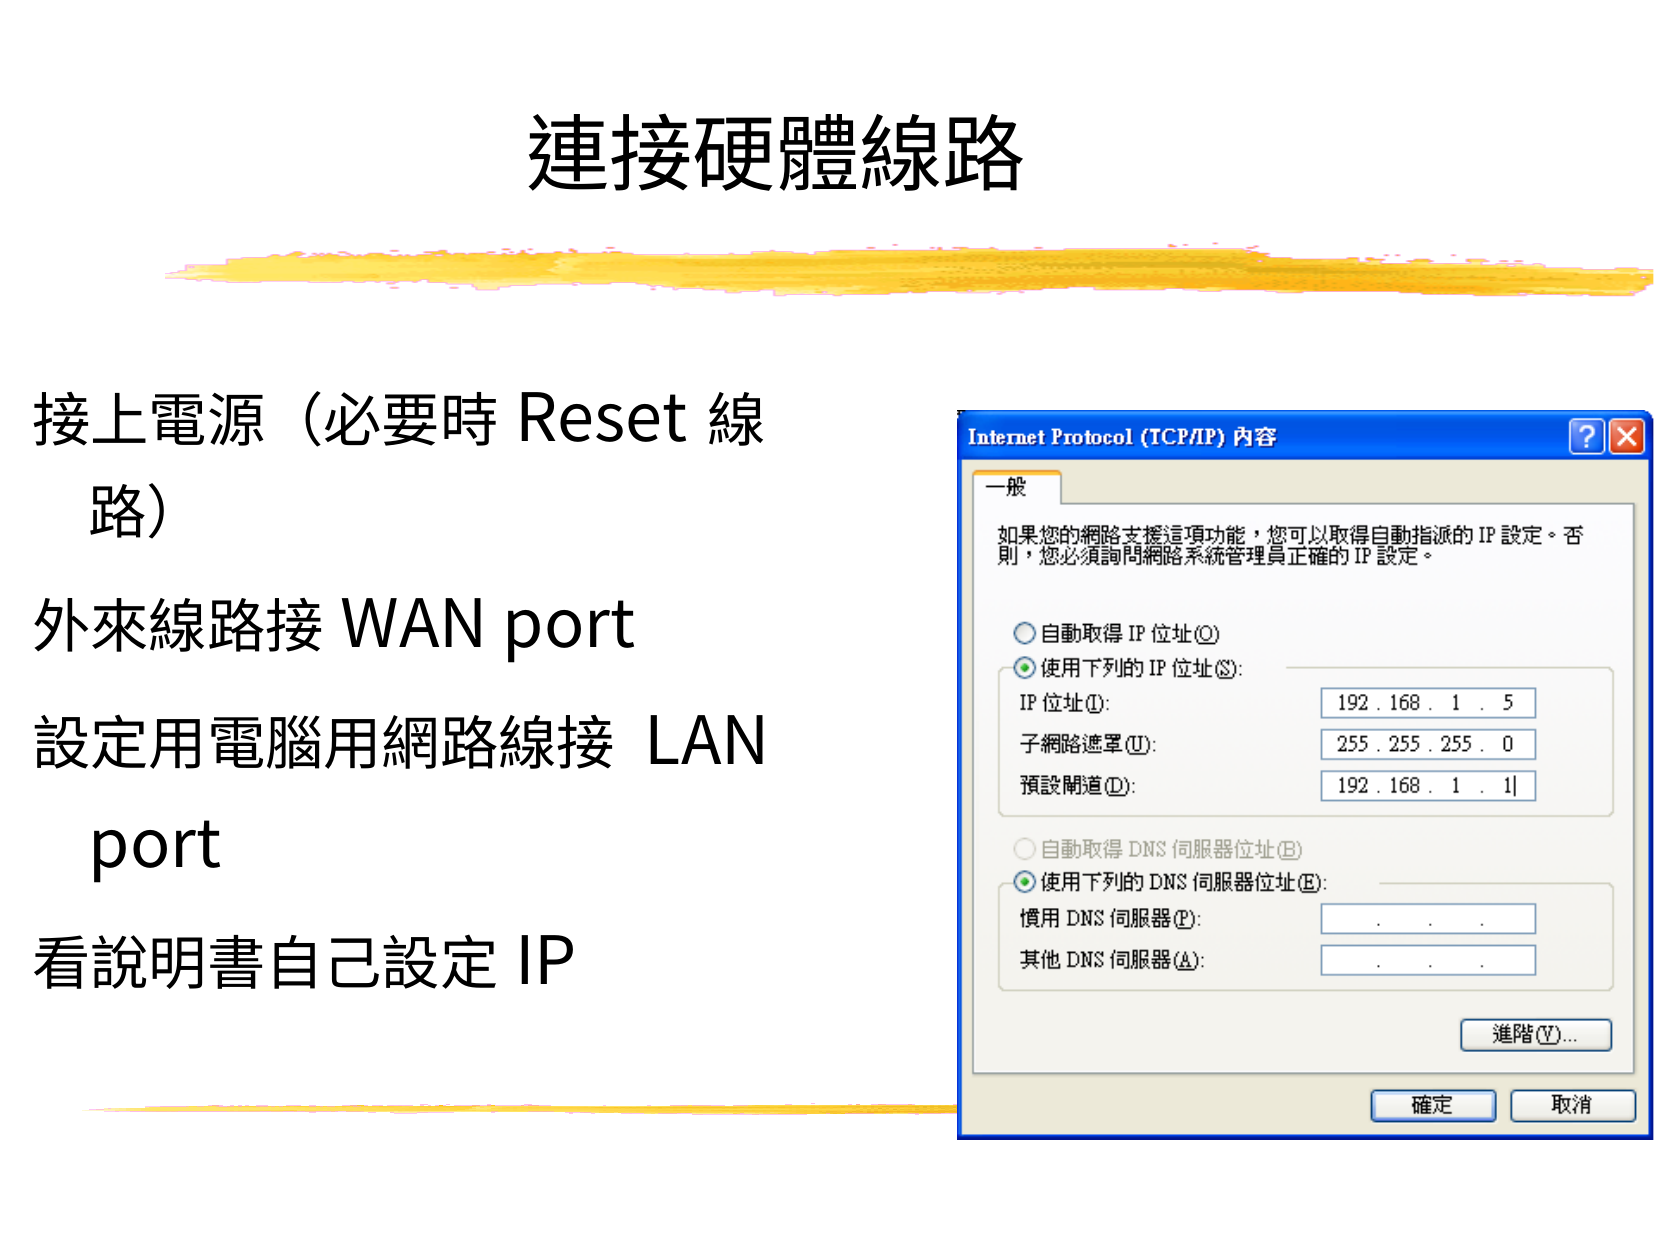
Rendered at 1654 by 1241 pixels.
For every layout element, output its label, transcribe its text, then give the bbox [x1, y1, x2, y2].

list 接上電源（必要時Reset線路） 外來線路接WAN port 設定用電腦用網路線接 LAN port 看說明書自己設定IP [32, 358, 814, 1087]
title 連接硬體線路 [73, 41, 1479, 249]
picture [165, 237, 1654, 308]
picture [82, 410, 1654, 1140]
